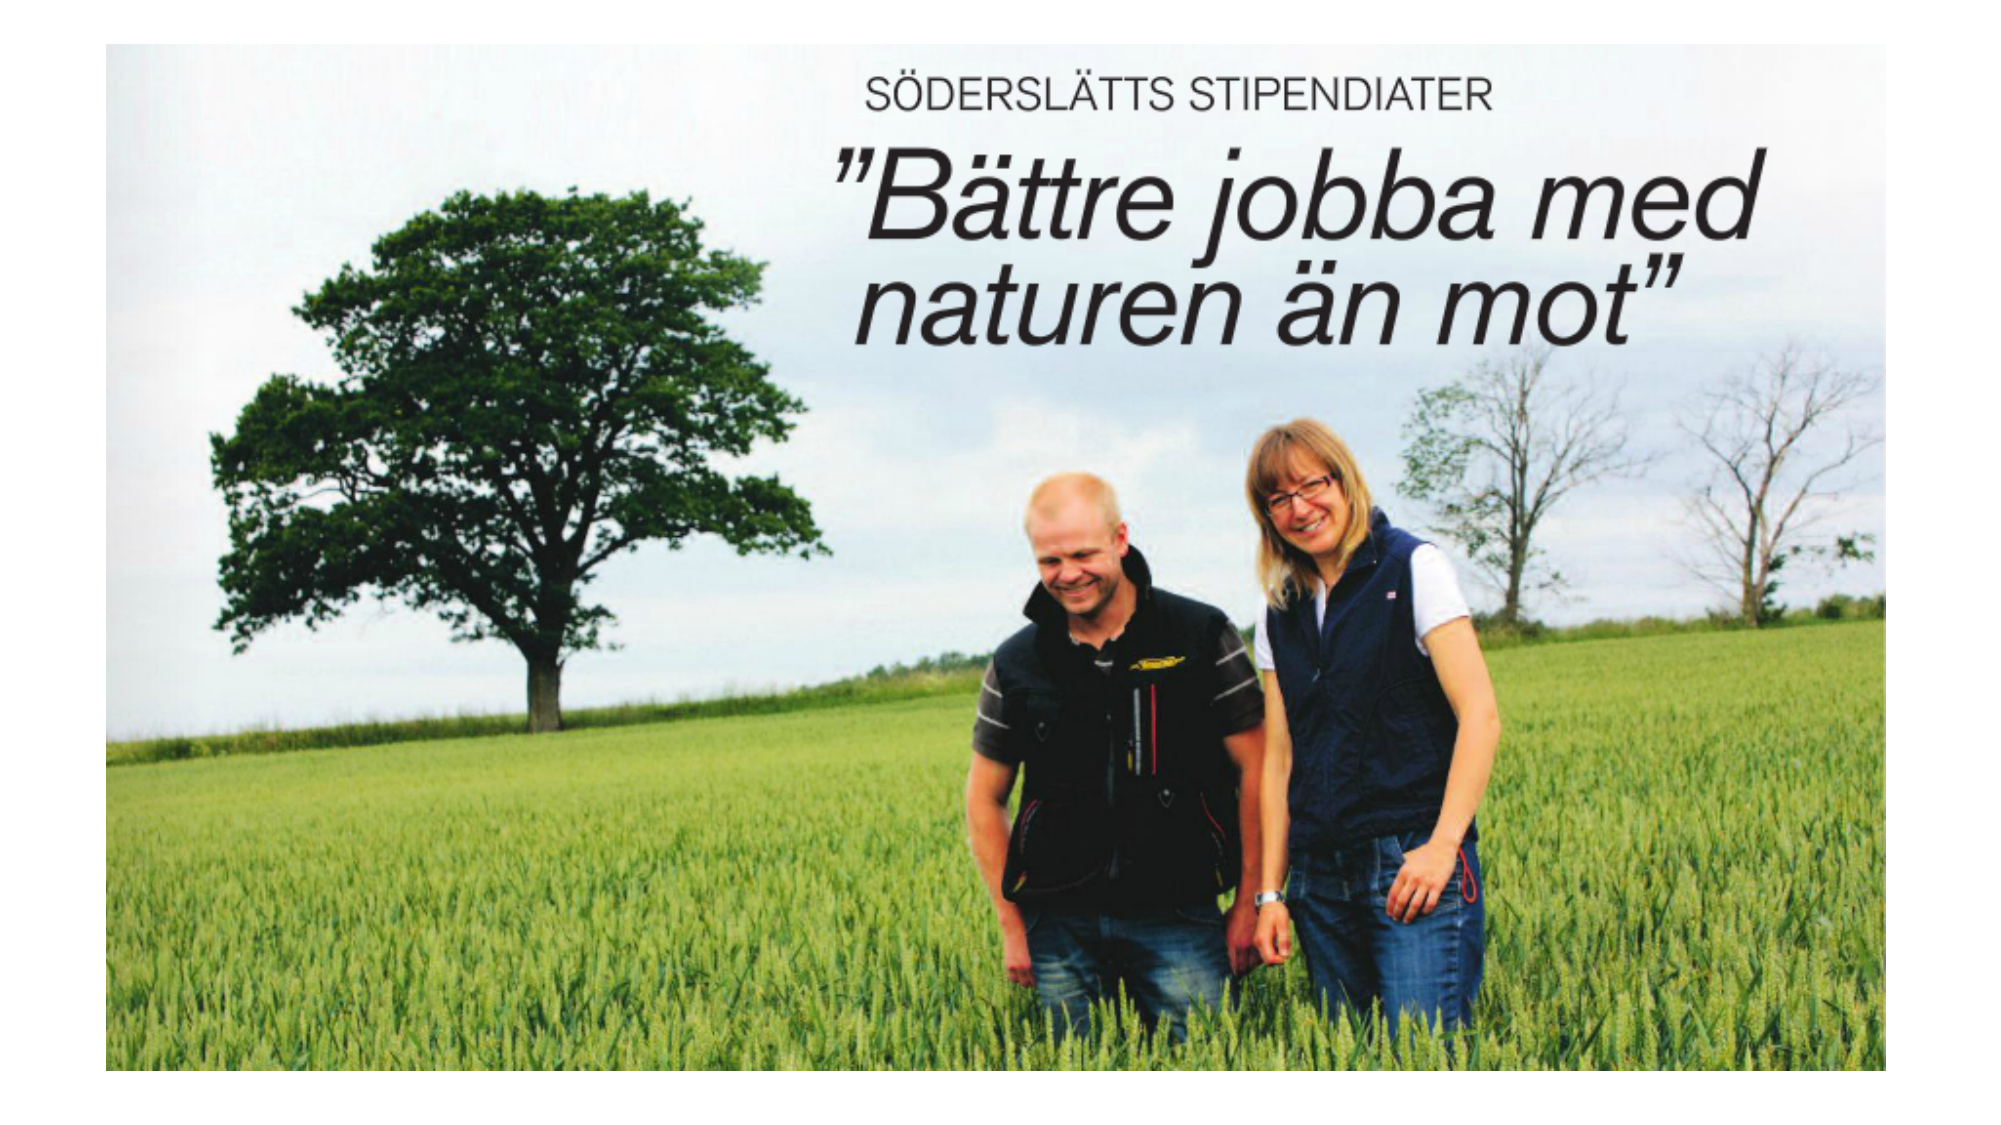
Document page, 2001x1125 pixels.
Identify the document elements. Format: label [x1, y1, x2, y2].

picture [106, 44, 1886, 1071]
